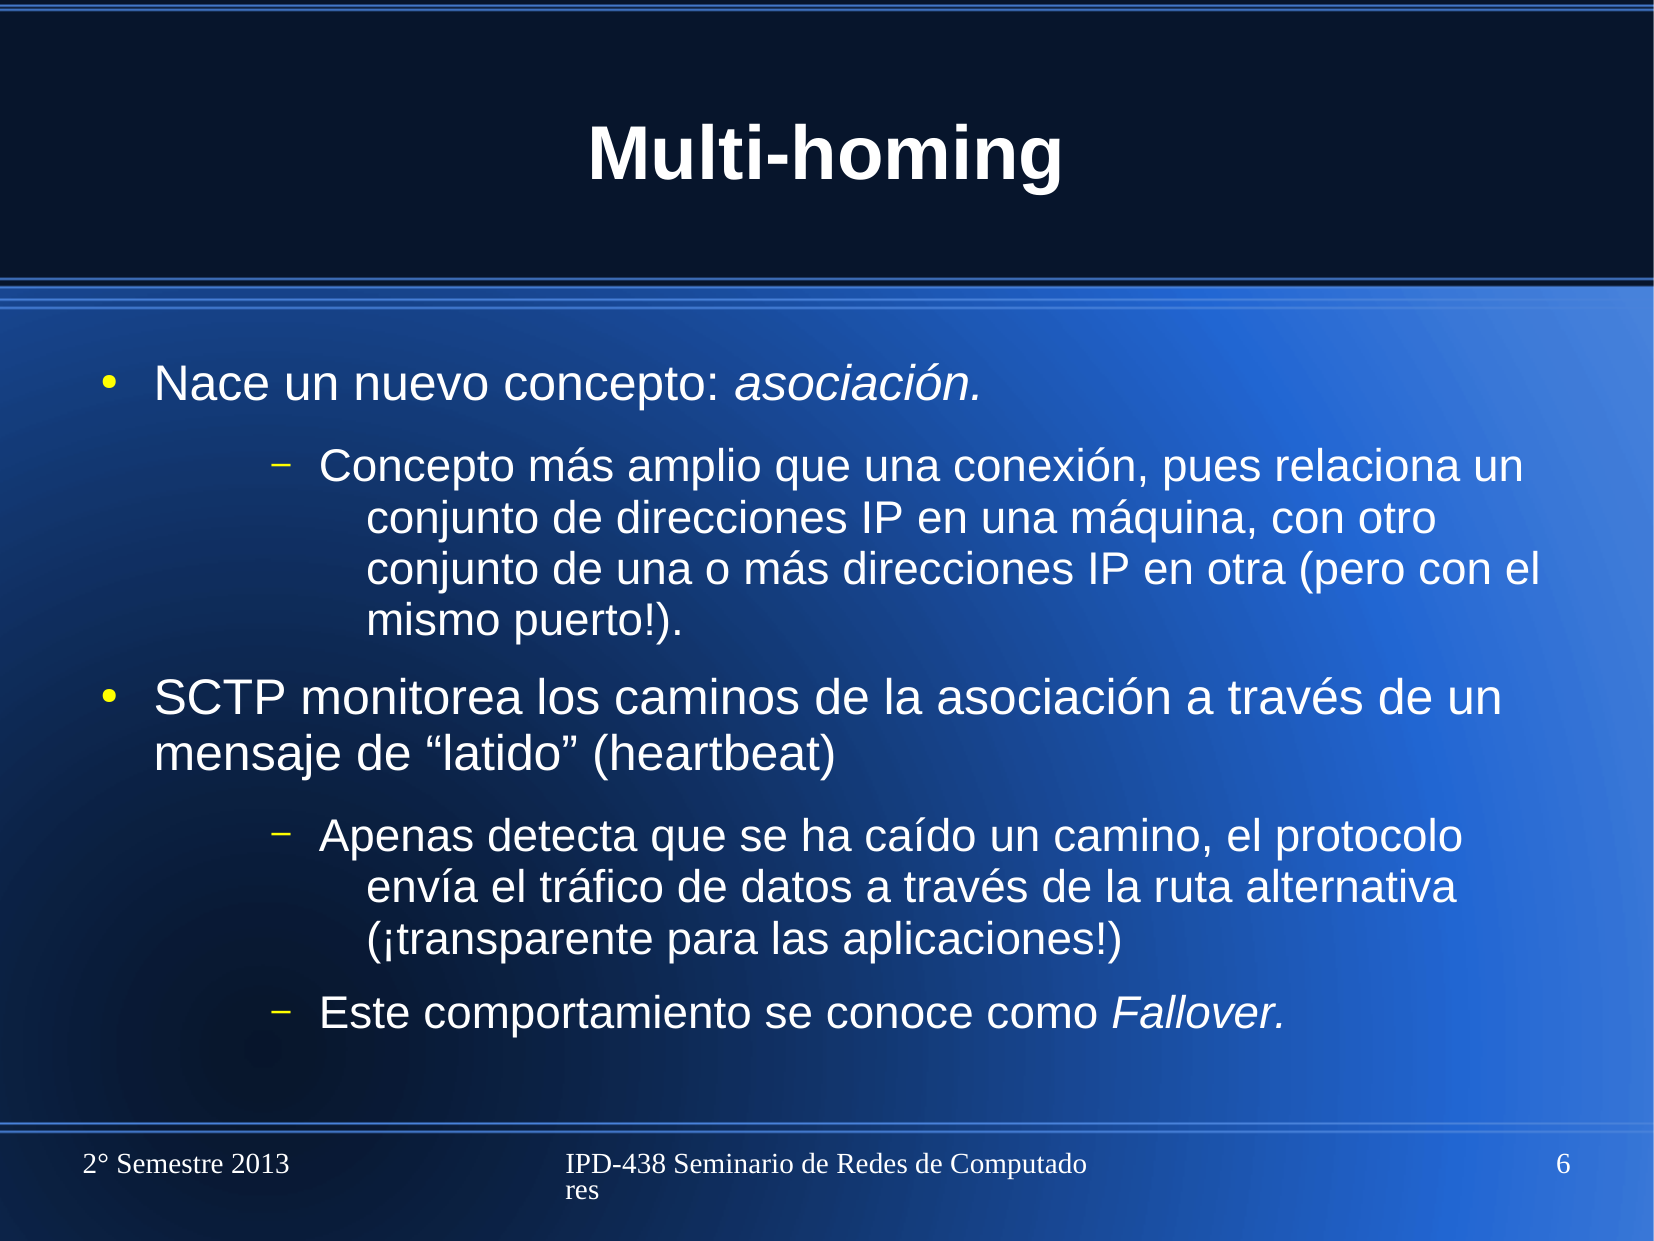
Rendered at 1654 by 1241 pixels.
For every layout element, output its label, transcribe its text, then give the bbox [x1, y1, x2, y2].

title Multi-homing [82, 49, 1571, 257]
list Nace un nuevo concepto: asociación. Concepto más amplio que una conexión, pues relaciona un conjunto de direcciones IP en una máquina, con otro conjunto de una o más direcciones IP en otra (pero con el mismo puerto!). SCTP monitorea los caminos de la asociación a través de un mensaje de “latido” (heartbeat) Apenas detecta que se ha caído un camino, el protocolo envía el tráfico de datos a través de la ruta alternativa (¡transparente para las aplicaciones!) Este comportamiento se conoce como Fallover. [82, 355, 1571, 1075]
picture [0, 0, 1654, 1241]
